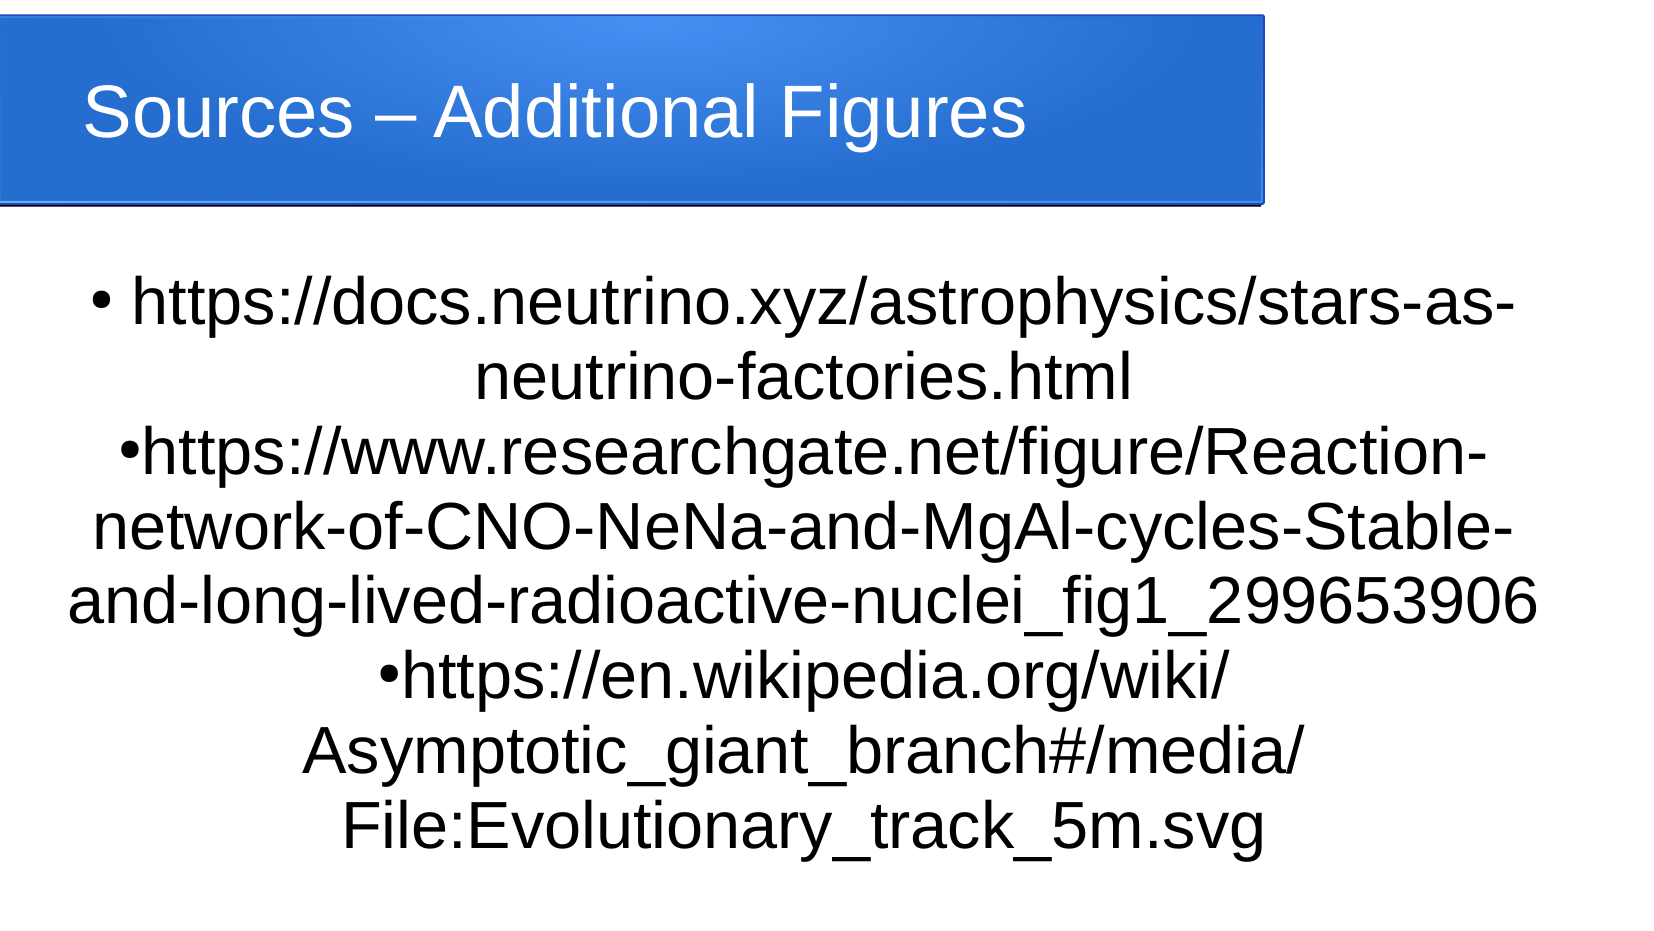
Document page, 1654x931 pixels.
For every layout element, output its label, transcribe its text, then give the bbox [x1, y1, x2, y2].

subtitle https://docs.neutrino.xyz/astrophysics/stars-as-neutrino-factories.html https://www.researchgate.net/figure/Reaction-network-of-CNO-NeNa-and-MgAl-cycles-Stable-and-long-lived-radioactive-nuclei_fig1_299653906 https://en.wikipedia.org/wiki/Asymptotic_giant_branch#/media/File:Evolutionary_track_5m.svg [60, 264, 1549, 863]
title Sources – Additional Figures [82, 35, 1235, 189]
